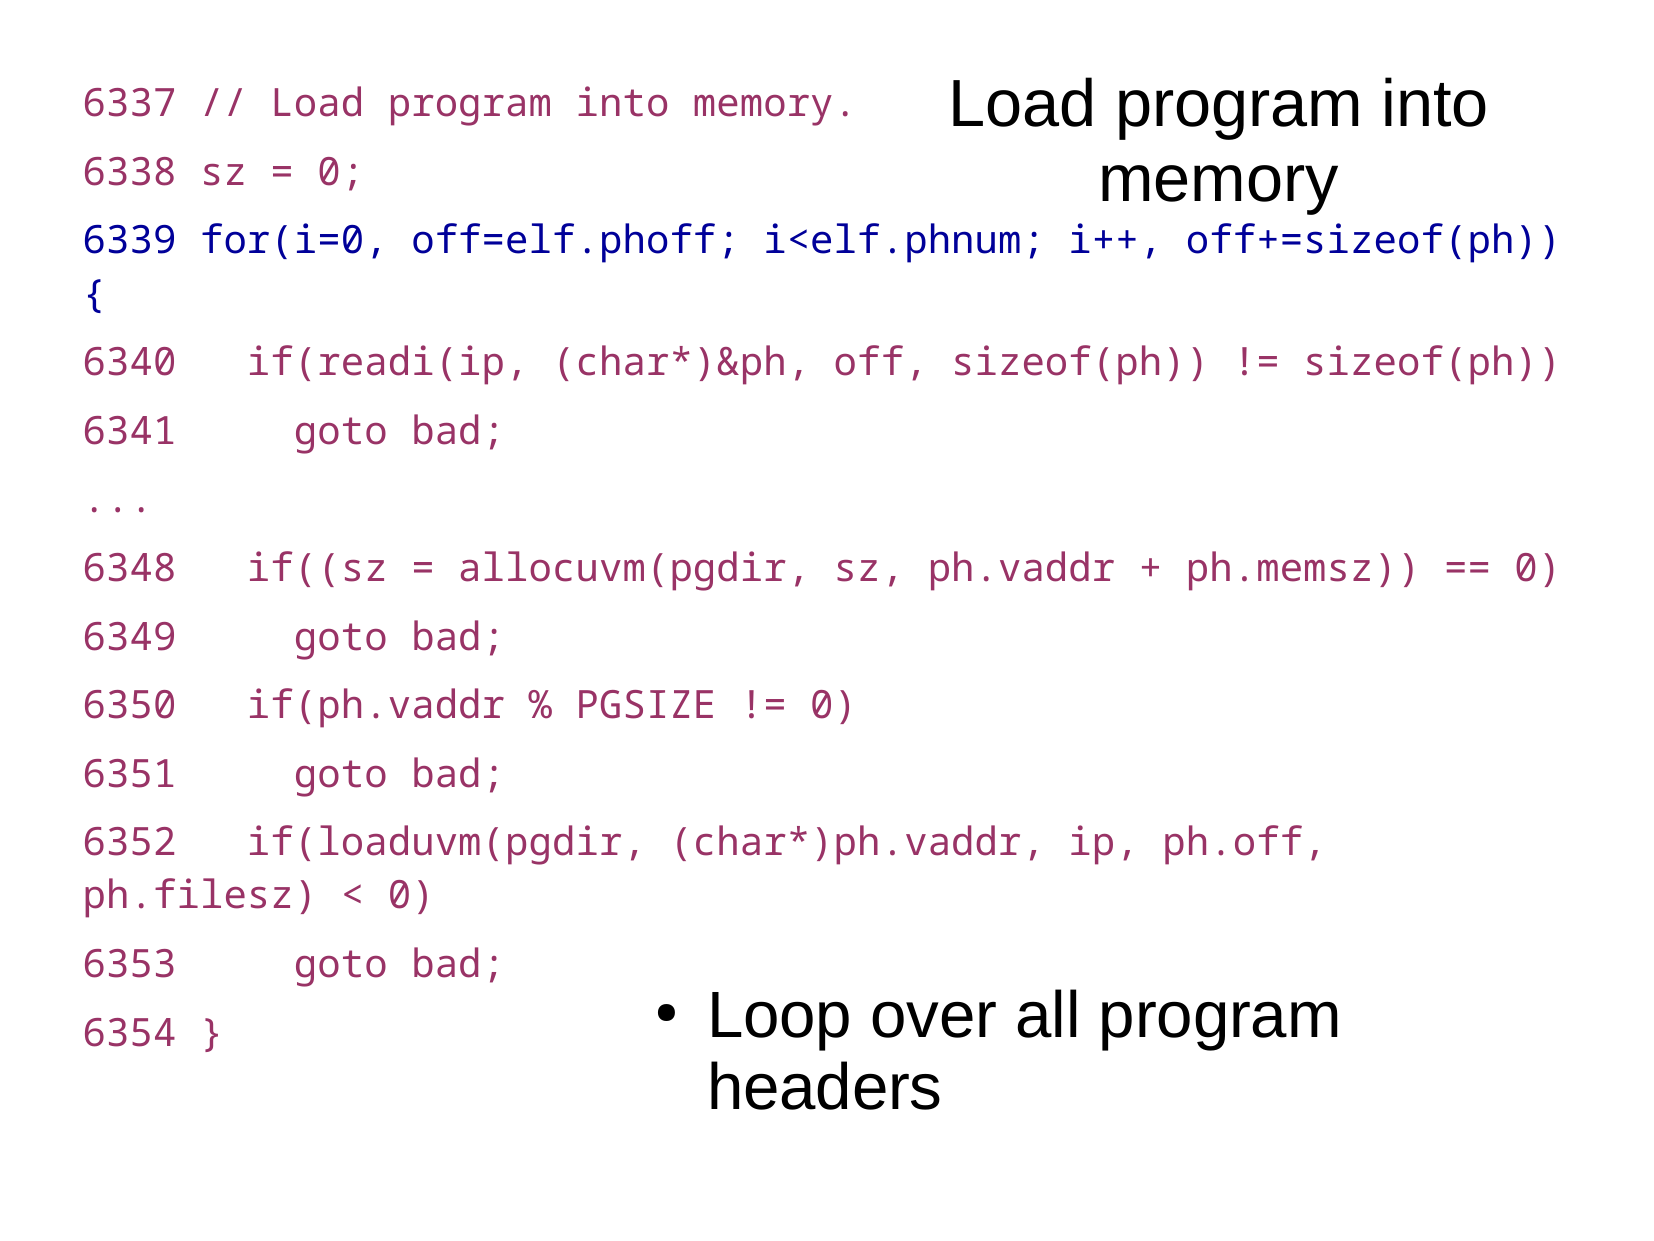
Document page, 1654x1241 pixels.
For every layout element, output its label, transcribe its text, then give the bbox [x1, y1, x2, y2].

list 6337 // Load program into memory. 6338 sz = 0; 6339 for(i=0, off=elf.phoff; i<elf.phnum; i++, off+=sizeof(ph)){ 6340 if(readi(ip, (char*)&ph, off, sizeof(ph)) != sizeof(ph)) 6341 goto bad; ... 6348 if((sz = allocuvm(pgdir, sz, ph.vaddr + ph.memsz)) == 0) 6349 goto bad; 6350 if(ph.vaddr % PGSIZE != 0) 6351 goto bad; 6352 if(loaduvm(pgdir, (char*)ph.vaddr, ip, ph.off, ph.filesz) < 0) 6353 goto bad; 6354 } [82, 75, 1571, 1163]
list Loop over all program headers [637, 978, 1530, 1126]
title Load program into memory [825, 37, 1613, 245]
